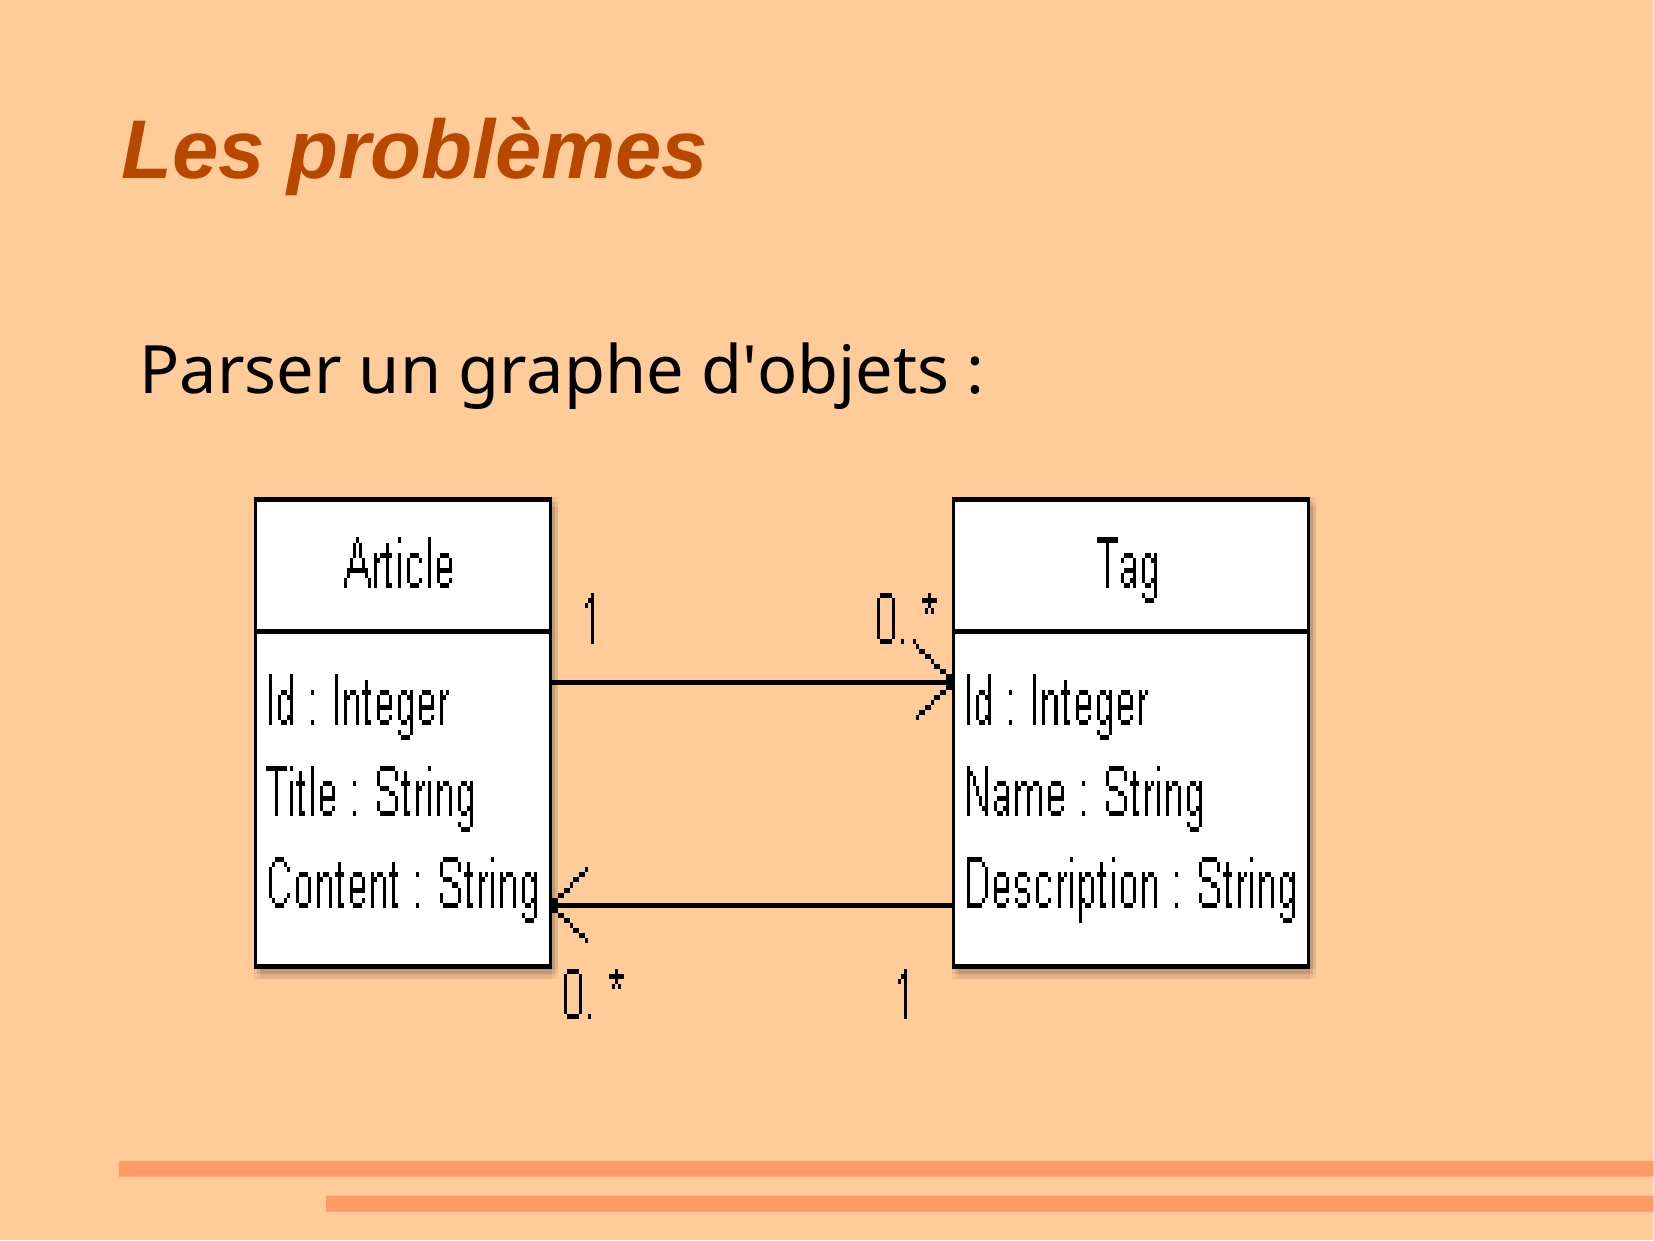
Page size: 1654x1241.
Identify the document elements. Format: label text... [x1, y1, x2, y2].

title Les problèmes [121, 46, 1534, 254]
list Parser un graphe d'objets : [121, 322, 1561, 473]
picture [236, 472, 1329, 1025]
